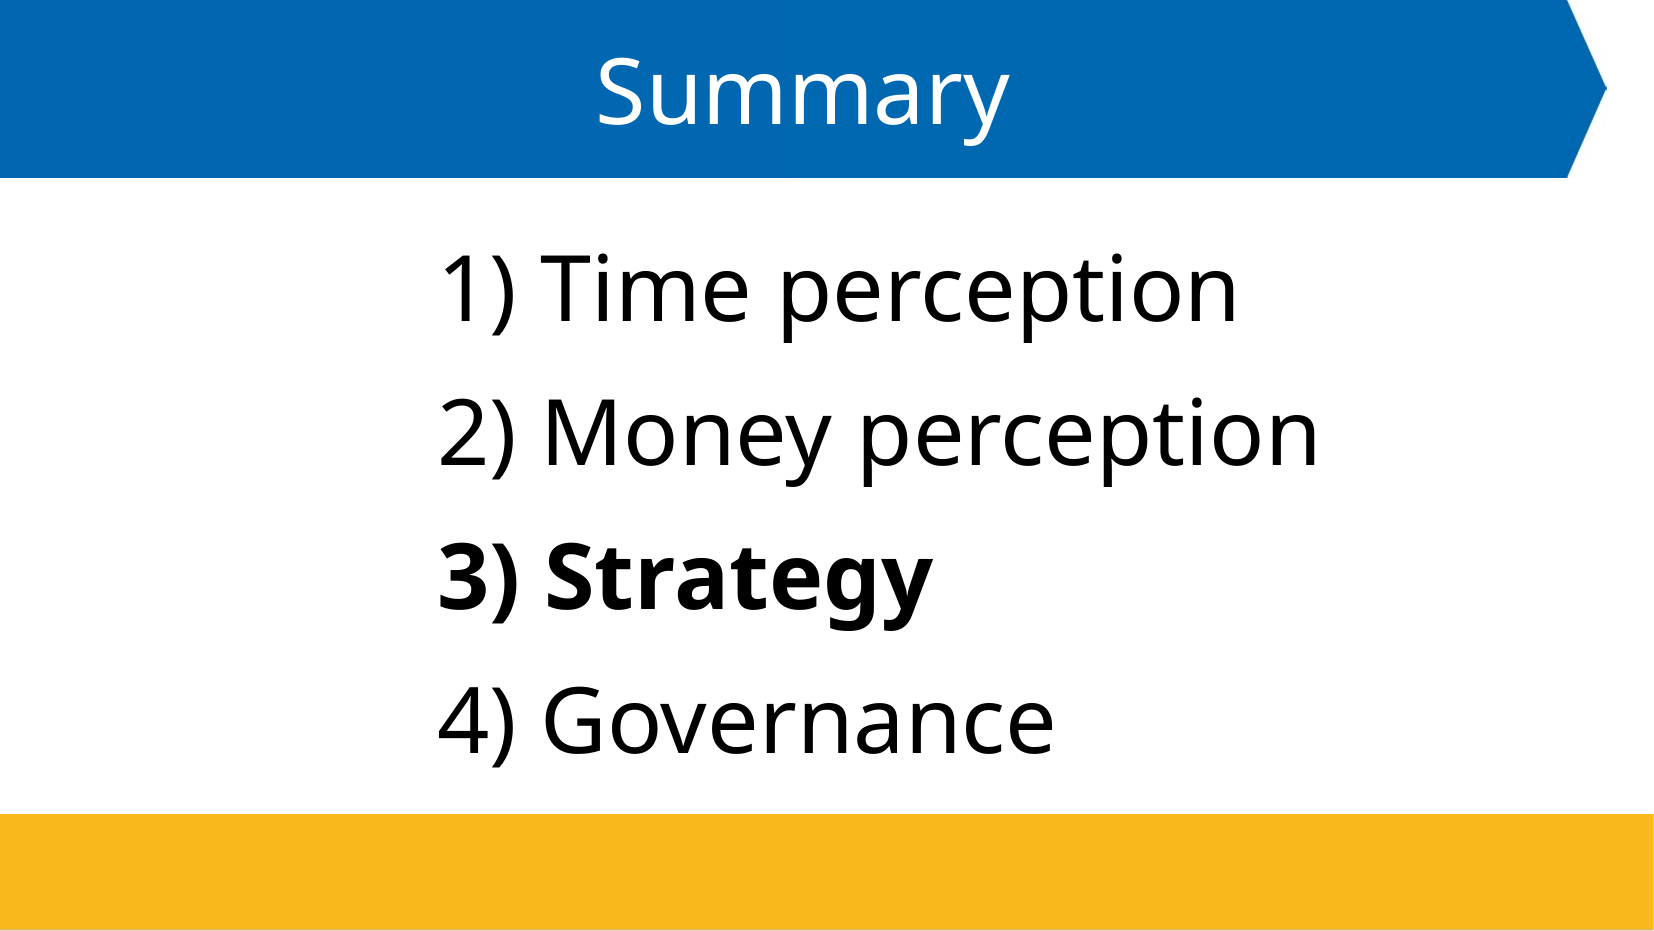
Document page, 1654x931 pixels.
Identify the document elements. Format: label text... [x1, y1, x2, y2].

subtitle Time perception Money perception Strategy Governance [437, 211, 1559, 774]
picture [0, 814, 1654, 931]
picture [0, 0, 1607, 178]
title Summary [59, 23, 1548, 154]
